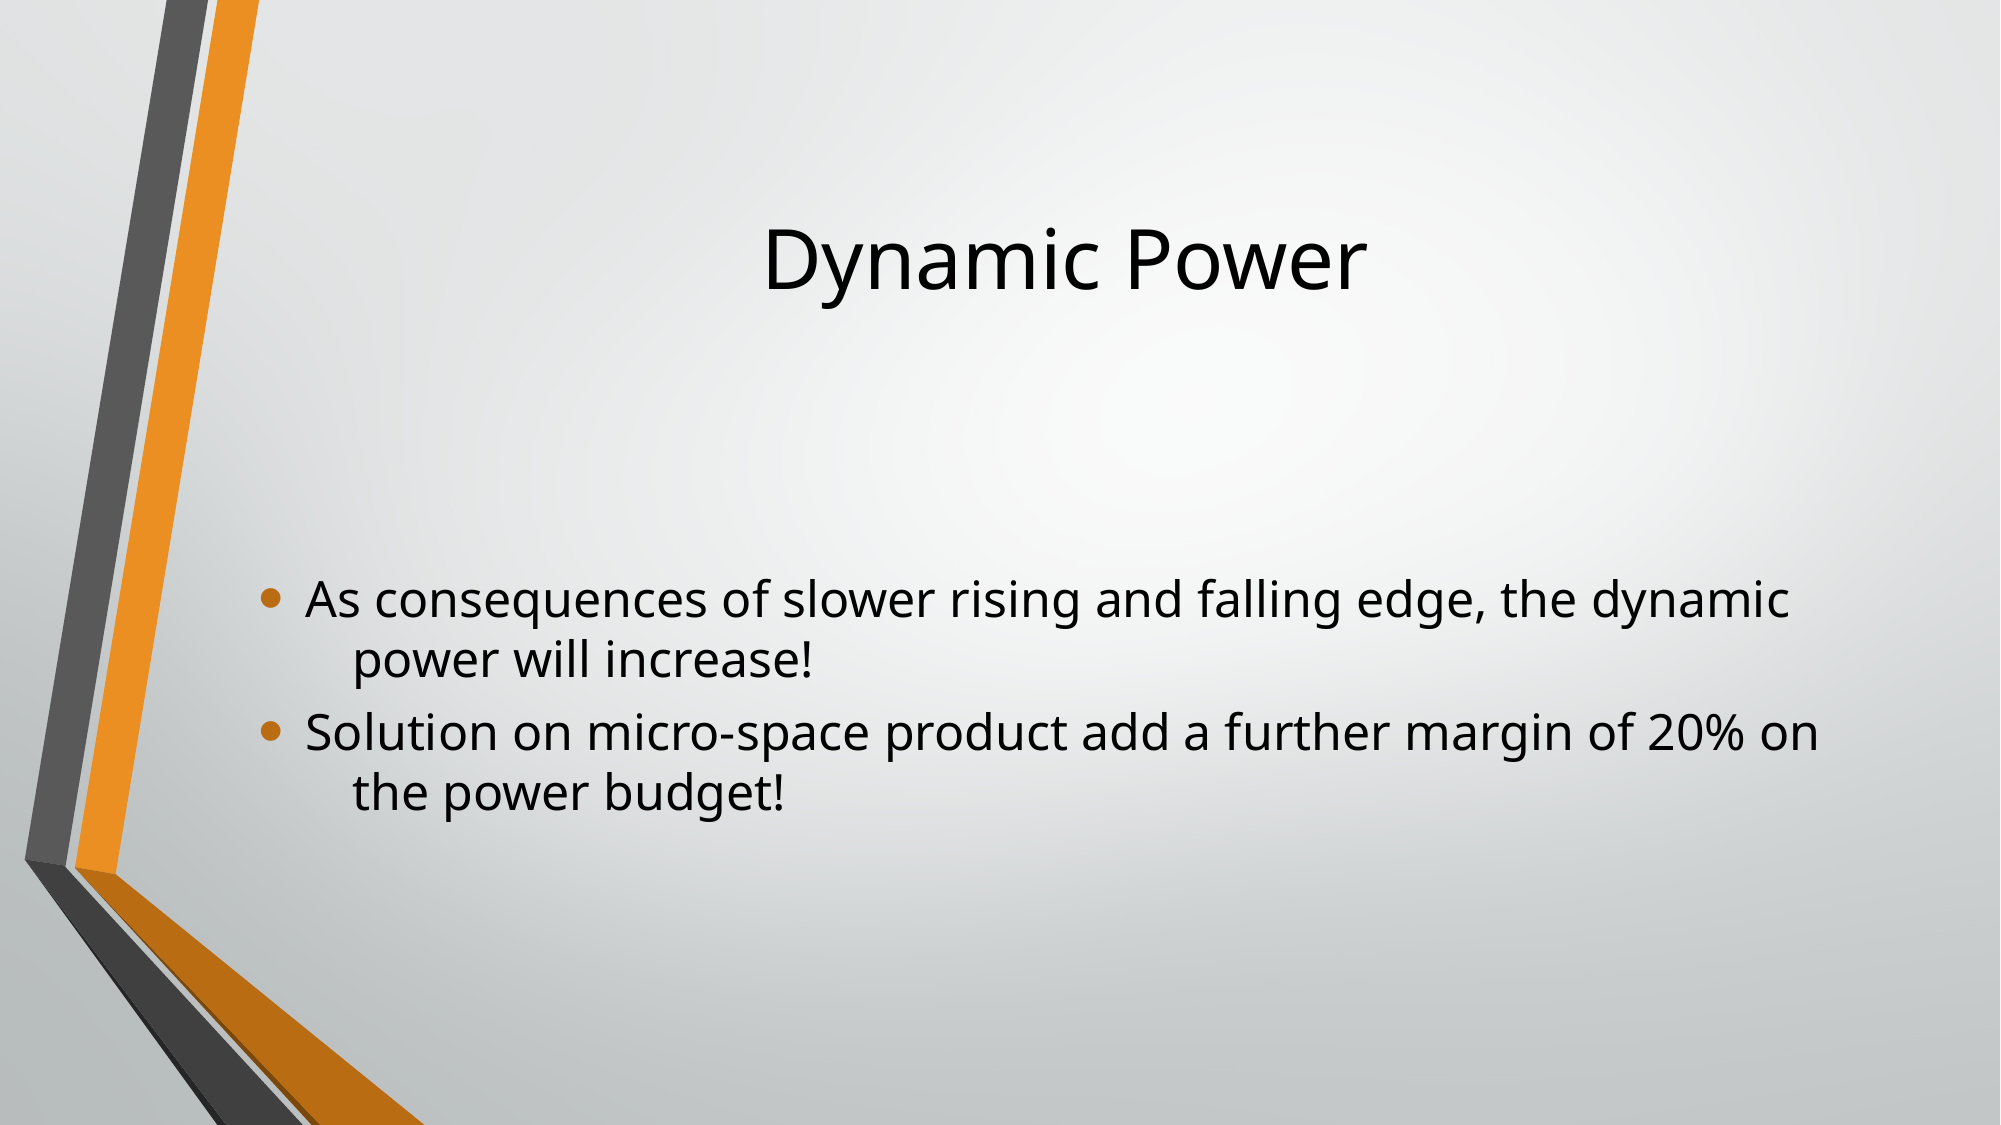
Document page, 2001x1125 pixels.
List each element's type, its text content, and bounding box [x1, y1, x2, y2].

title Dynamic Power [243, 112, 1887, 400]
list As consequences of slower rising and falling edge, the dynamic power will increase! Solution on micro-space product add a further margin of 20% on the power budget! [243, 437, 1887, 950]
